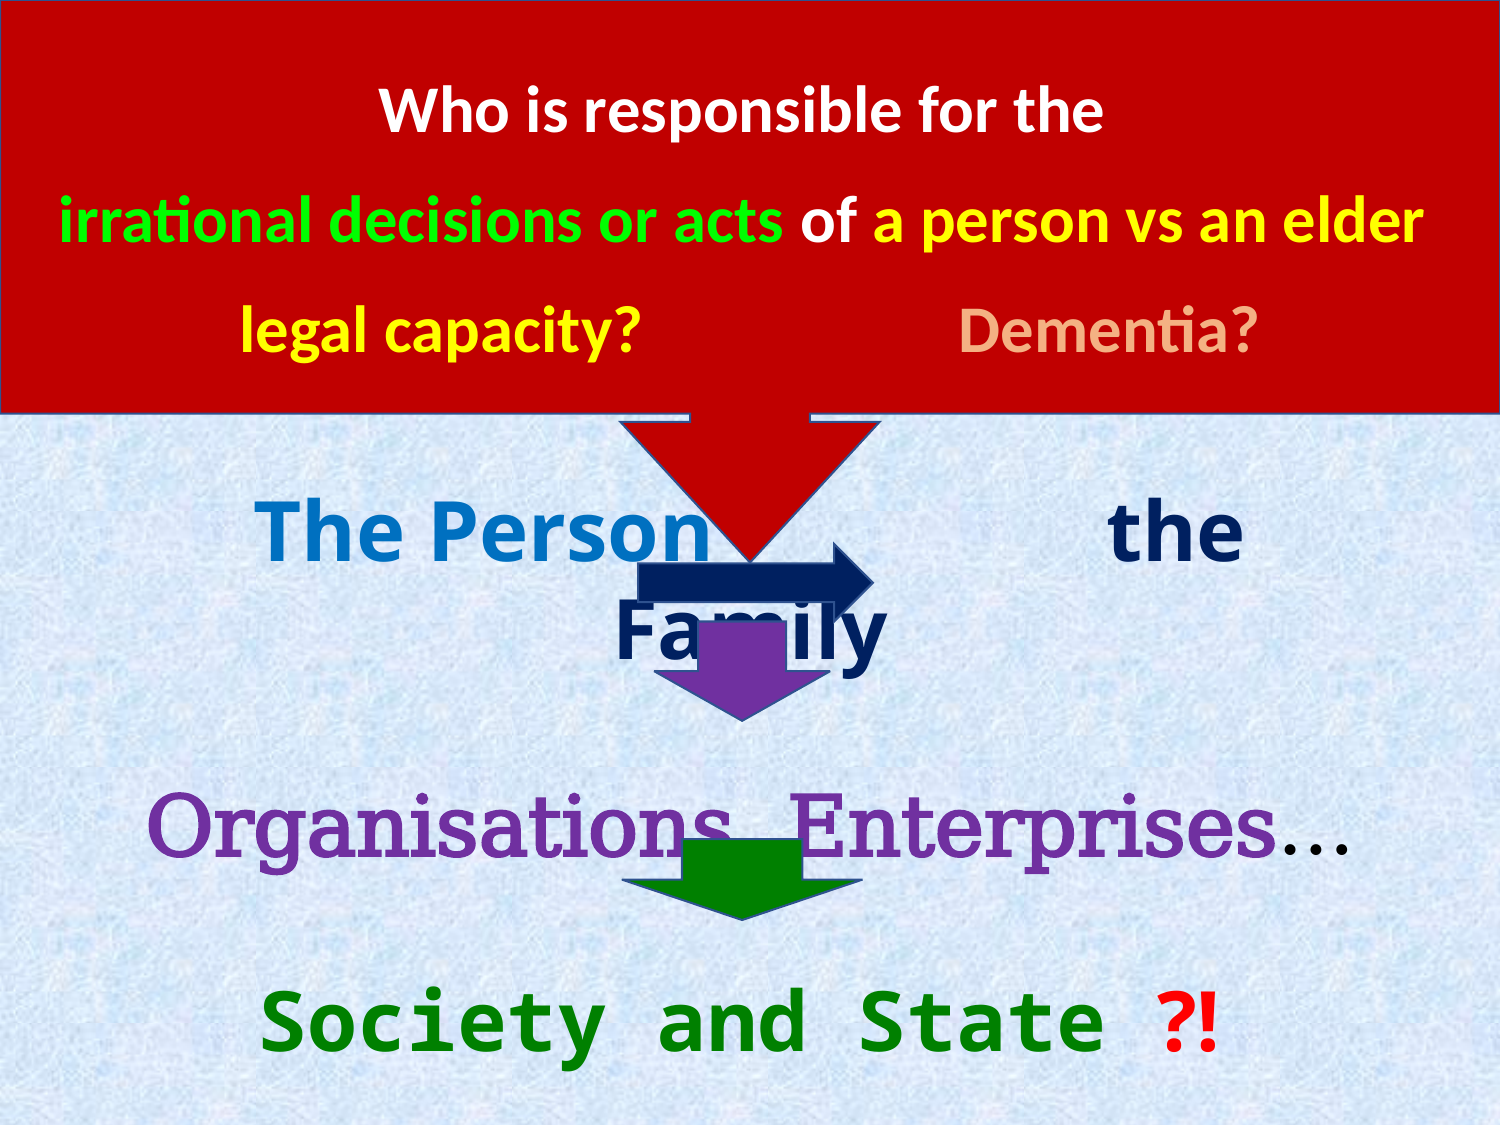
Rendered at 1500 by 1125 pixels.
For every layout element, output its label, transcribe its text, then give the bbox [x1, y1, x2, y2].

title The Person the Family Organisations, Enterprises… Society and State ?! [108, 419, 1392, 1125]
text_box Who is responsible for the irrational decisions or acts of a person vs an elder legal capacity? Dementia? [0, 0, 1500, 563]
text_box [638, 543, 873, 622]
text_box [654, 621, 831, 721]
text_box [621, 839, 863, 921]
